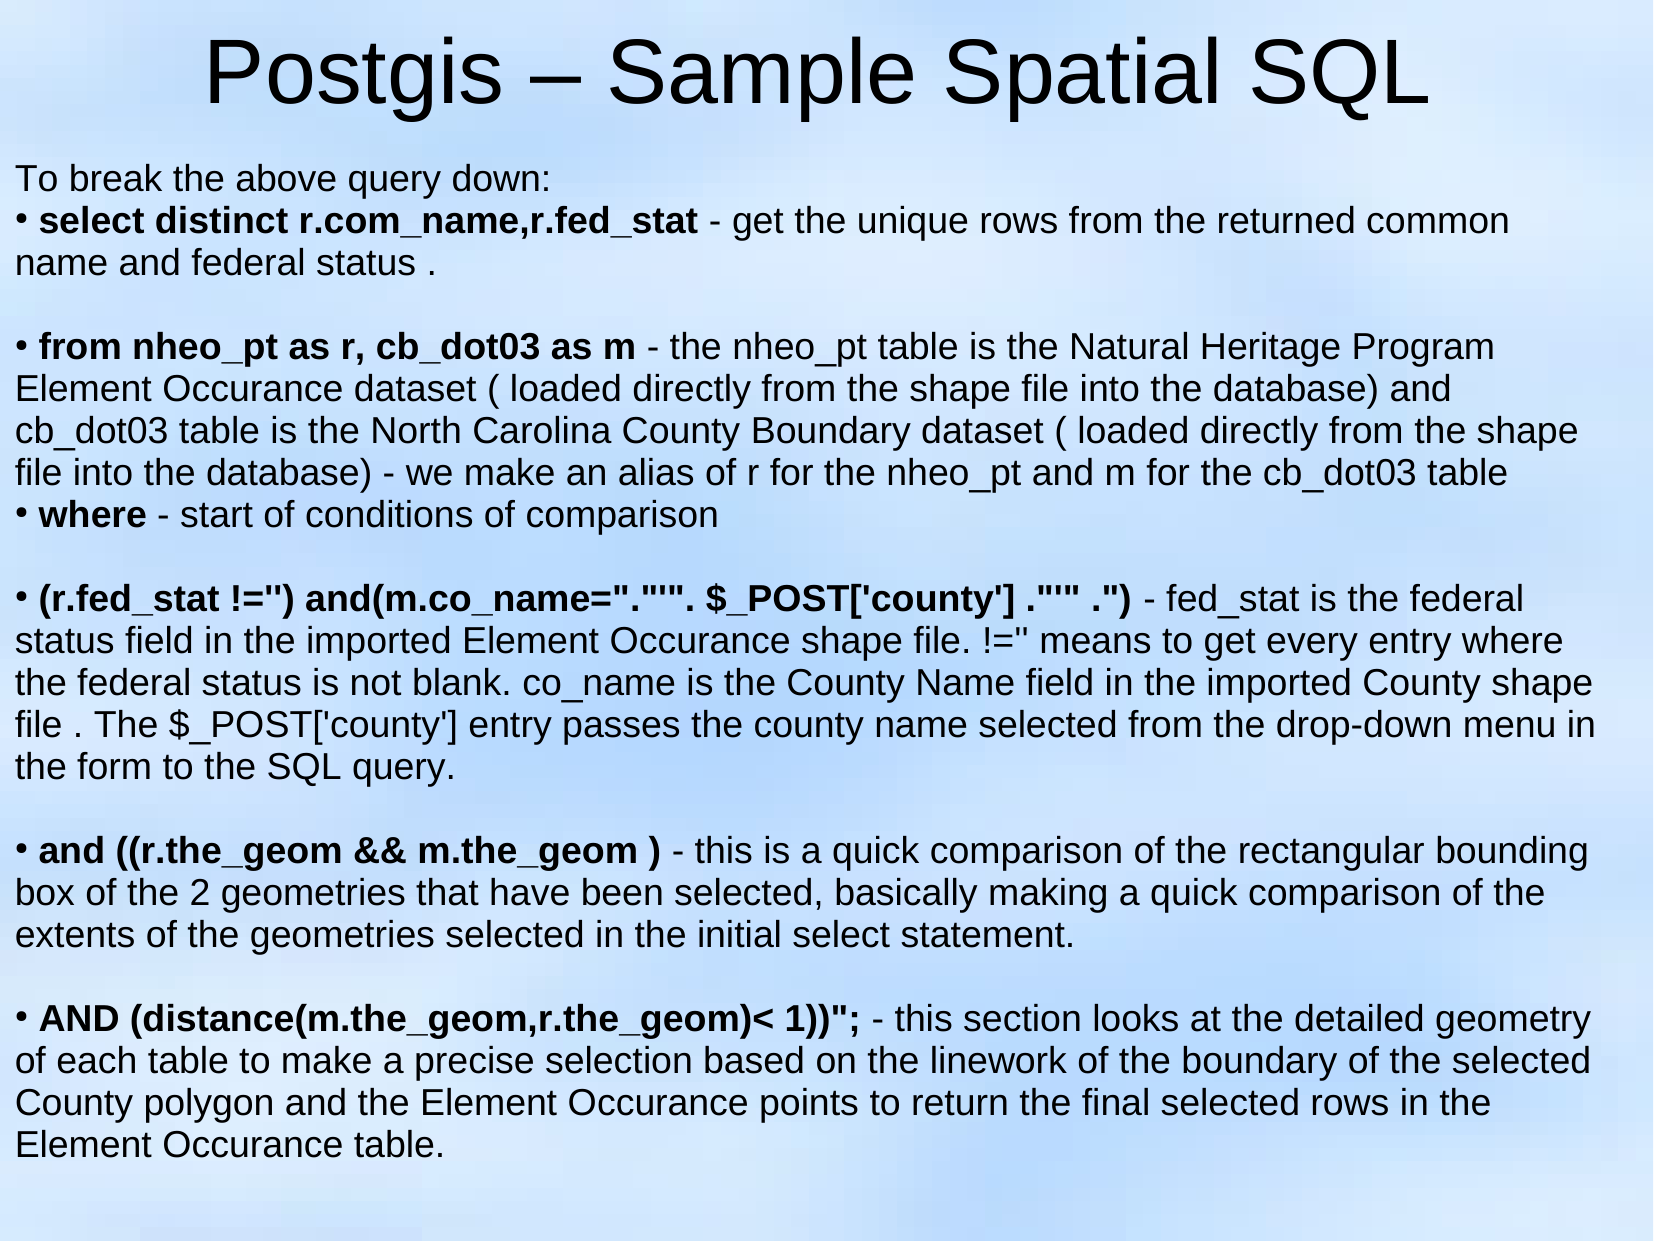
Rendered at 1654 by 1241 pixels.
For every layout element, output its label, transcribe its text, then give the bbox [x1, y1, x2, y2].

title Postgis – Sample Spatial SQL [74, 0, 1563, 145]
text_box To break the above query down: select distinct r.com_name,r.fed_stat - get the unique rows from the returned common name and federal status . from nheo_pt as r, cb_dot03 as m - the nheo_pt table is the Natural Heritage Program Element Occurance dataset ( loaded directly from the shape file into the database) and cb_dot03 table is the North Carolina County Boundary dataset ( loaded directly from the shape file into the database) - we make an alias of r for the nheo_pt and m for the cb_dot03 table where - start of conditions of comparison (r.fed_stat !='') and(m.co_name="."'". $_POST['county'] ."'" .") - fed_stat is the federal status field in the imported Element Occurance shape file. !='' means to get every entry where the federal status is not blank. co_name is the County Name field in the imported County shape file . The $_POST['county'] entry passes the county name selected from the drop-down menu in the form to the SQL query. and ((r.the_geom && m.the_geom ) - this is a quick comparison of the rectangular bounding box of the 2 geometries that have been selected, basically making a quick comparison of the extents of the geometries selected in the initial select statement. AND (distance(m.the_geom,r.the_geom)< 1))"; - this section looks at the detailed geometry of each table to make a precise selection based on the linework of the boundary of the selected County polygon and the Element Occurance points to return the final selected rows in the Element Occurance table. [0, 149, 1612, 1182]
picture [0, 0, 1654, 1241]
